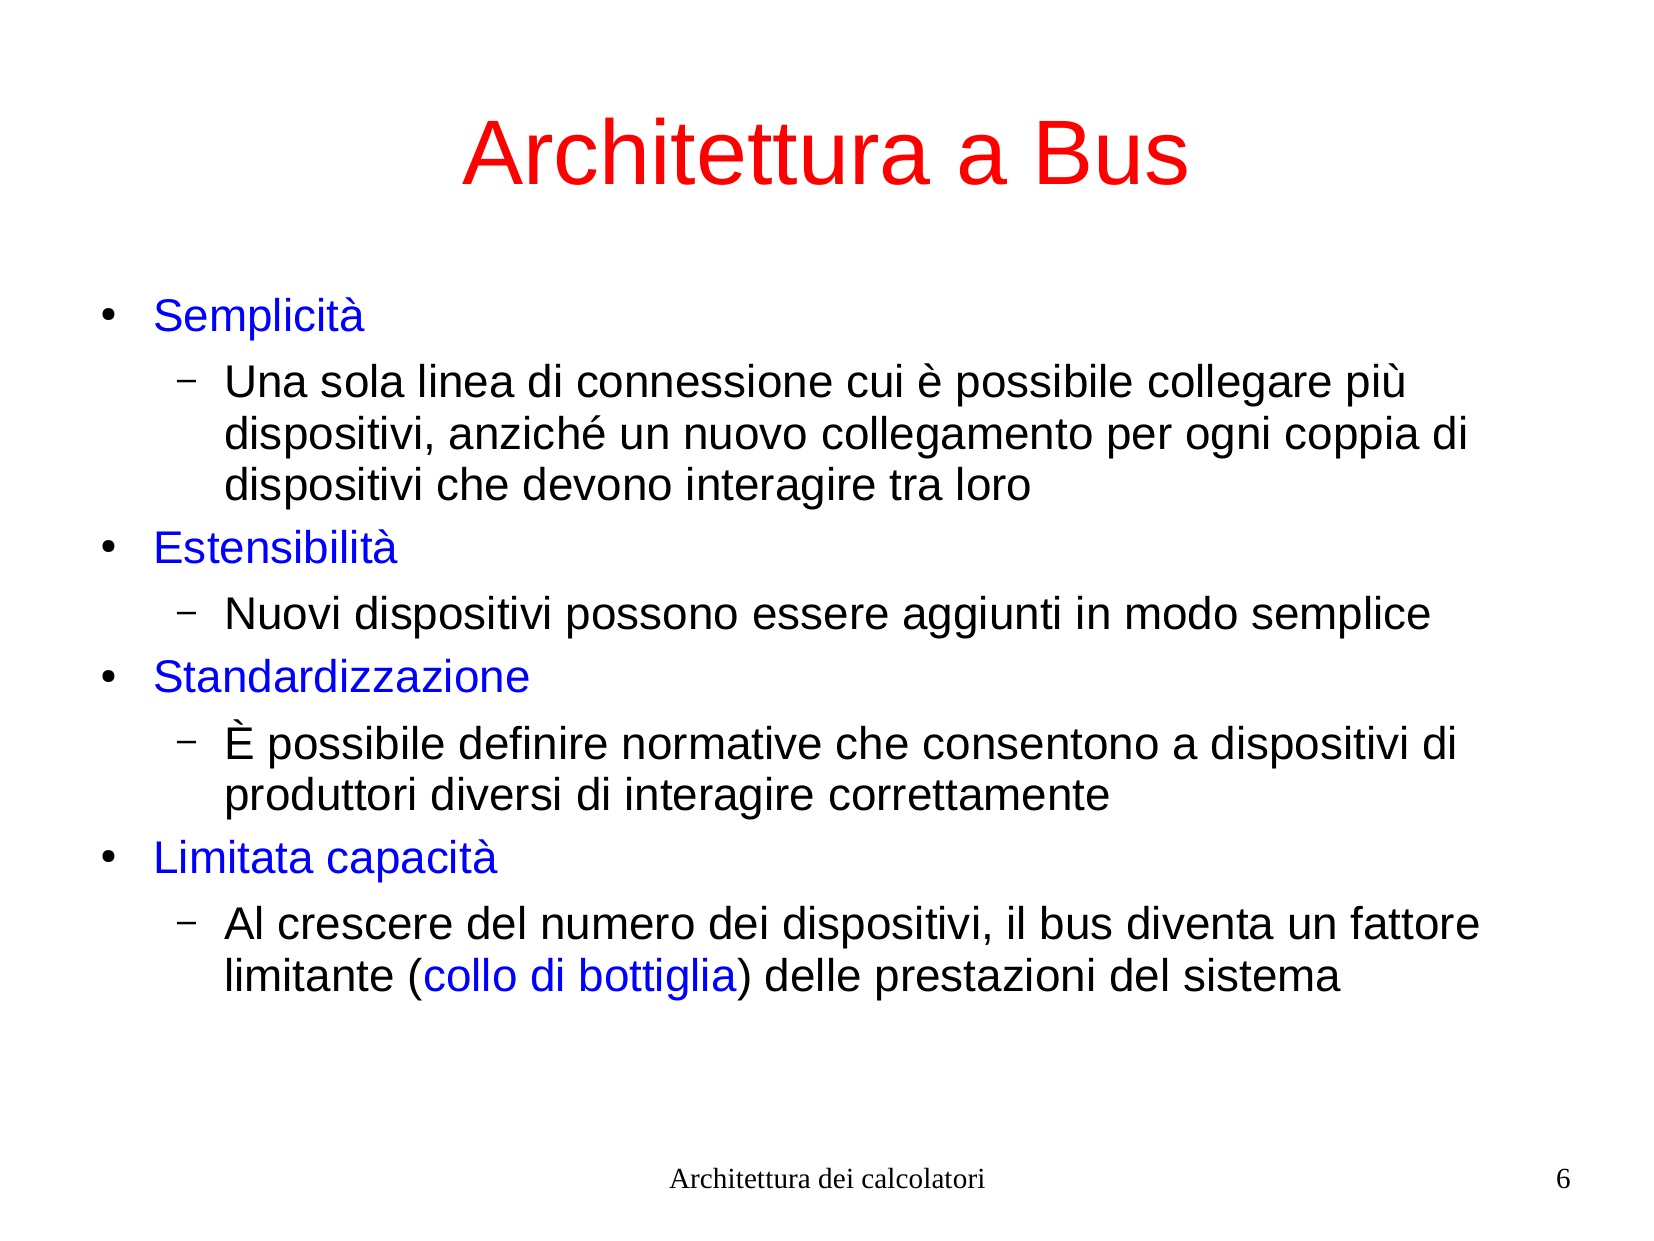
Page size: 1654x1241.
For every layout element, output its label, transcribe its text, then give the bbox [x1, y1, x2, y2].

title Architettura a Bus [82, 49, 1571, 257]
list Semplicità Una sola linea di connessione cui è possibile collegare più dispositivi, anziché un nuovo collegamento per ogni coppia di dispositivi che devono interagire tra loro Estensibilità Nuovi dispositivi possono essere aggiunti in modo semplice Standardizzazione È possibile definire normative che consentono a dispositivi di produttori diversi di interagire correttamente Limitata capacità Al crescere del numero dei dispositivi, il bus diventa un fattore limitante (collo di bottiglia) delle prestazioni del sistema [82, 290, 1571, 1109]
